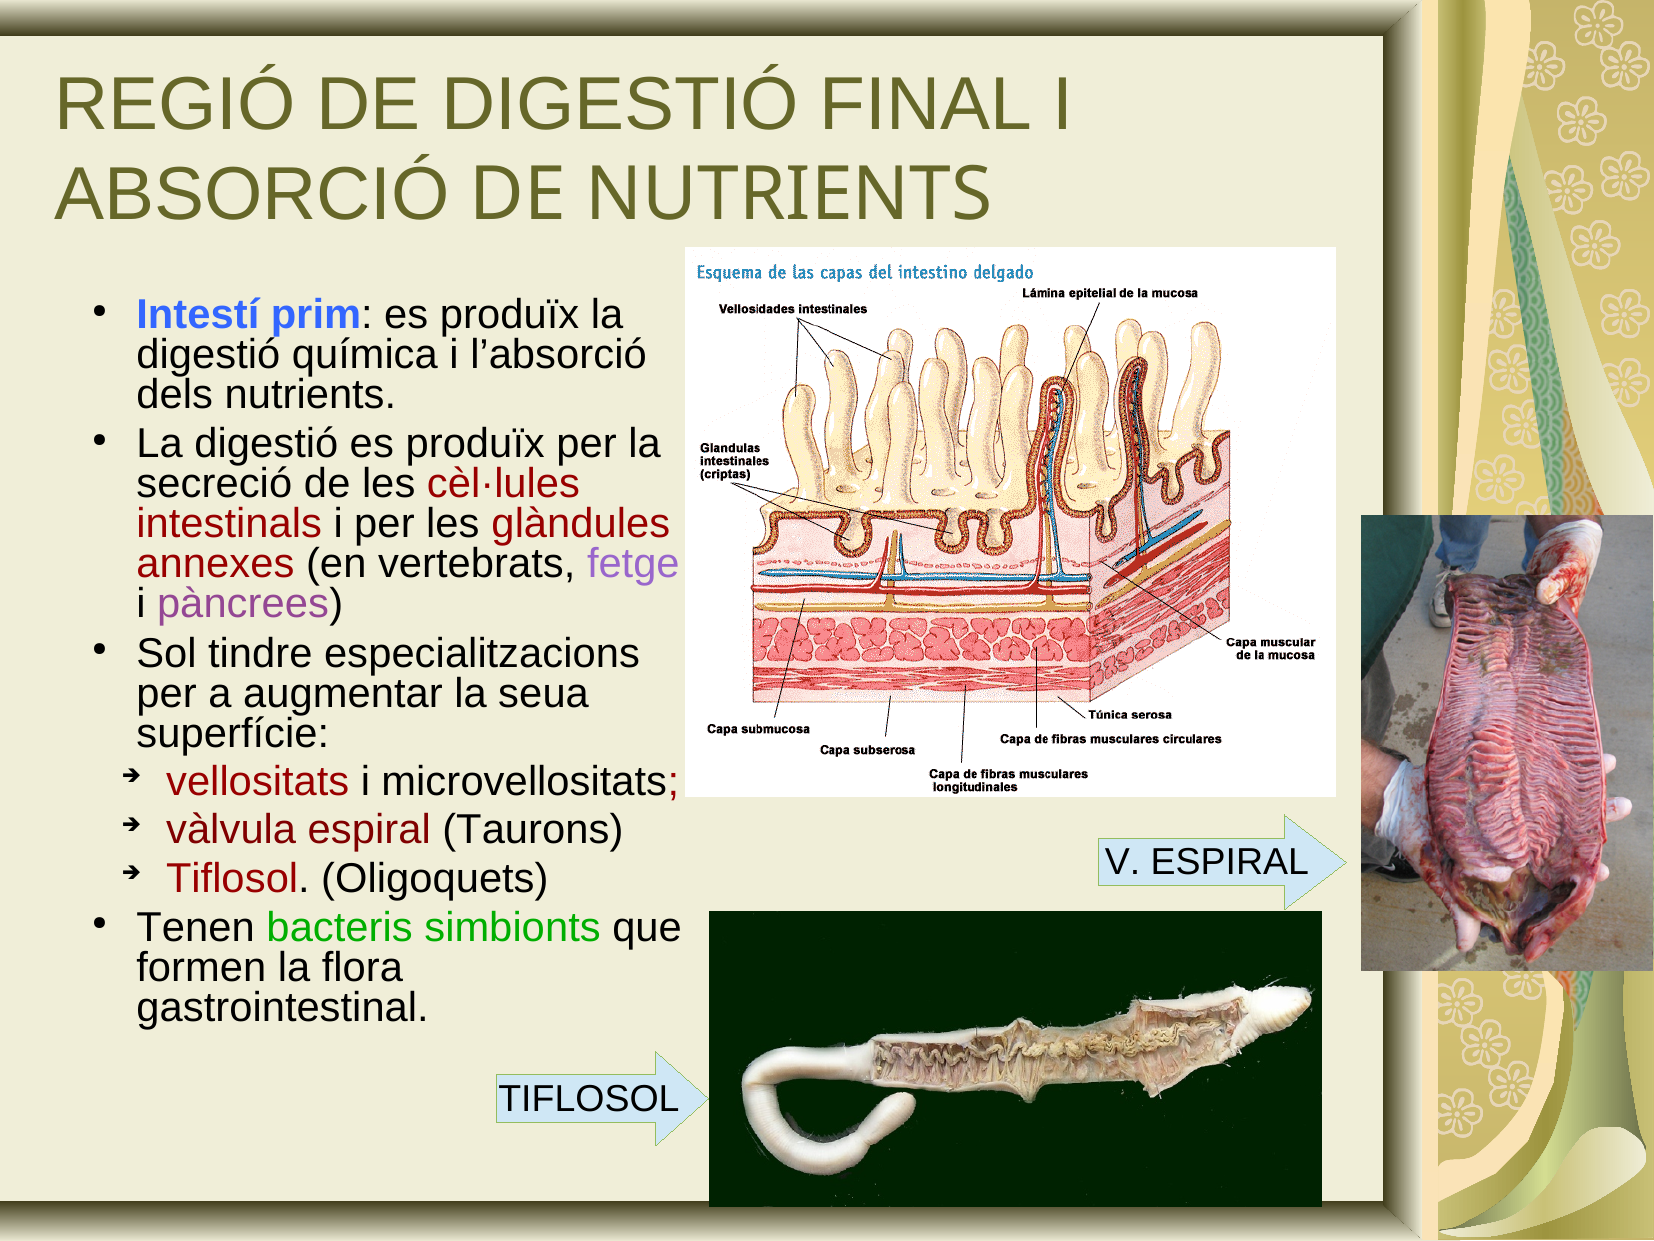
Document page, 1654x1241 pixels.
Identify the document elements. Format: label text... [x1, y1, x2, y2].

text_box V. ESPIRAL [1098, 814, 1347, 910]
text_box TIFLOSOL [496, 1051, 709, 1146]
picture [685, 247, 1336, 798]
text_box REGIÓ DE DIGESTIÓ FINAL I ABSORCIÓ DE NUTRIENTS [39, 36, 1392, 253]
picture [709, 911, 1322, 1207]
picture [1361, 156, 1654, 1032]
text_box Intestí prim: es produïx la digestió química i l’absorció dels nutrients. La digestió es produïx per la secreció de les cèl·lules intestinals i per les glàndules annexes (en vertebrats, fetge i pàncrees) Sol tindre especialitzacions per a augmentar la seua superfície: vellositats i microvellositats; vàlvula espiral (Taurons) Tiflosol. (Oligoquets) Tenen bacteris simbionts que formen la flora gastrointestinal. [47, 289, 702, 1123]
